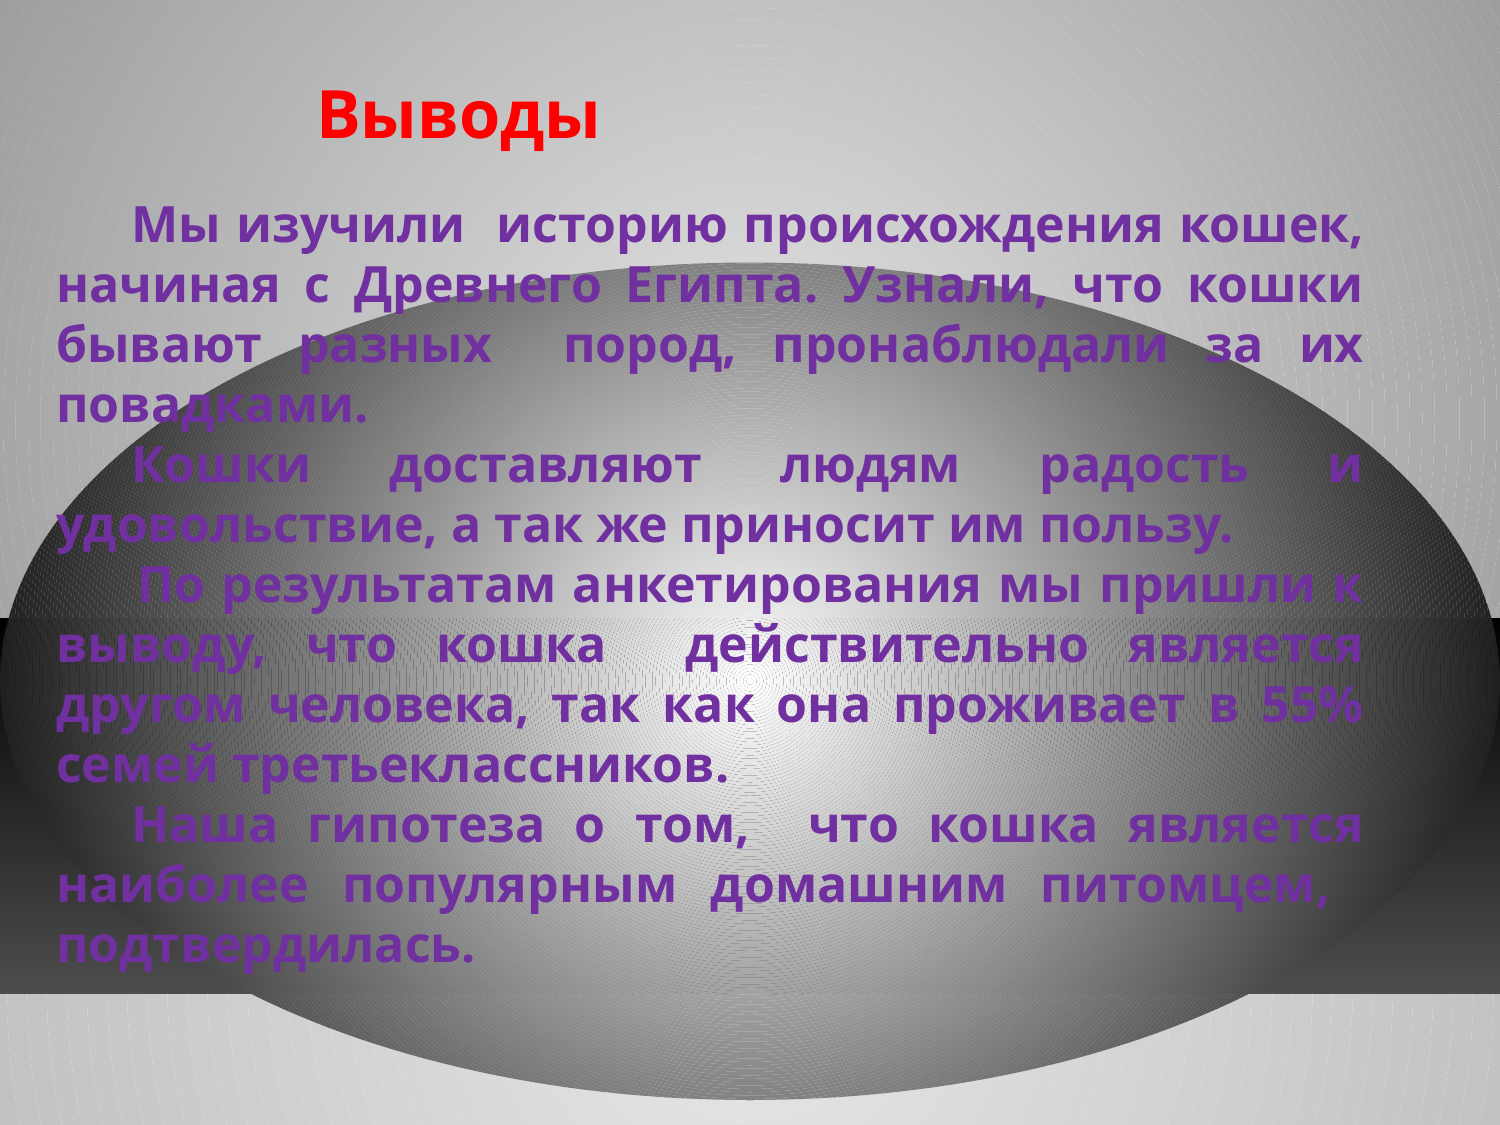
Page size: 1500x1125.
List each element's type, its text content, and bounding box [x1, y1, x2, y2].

text_box Выводы [301, 64, 638, 161]
text_box Мы изучили историю происхождения кошек, начиная с Древнего Египта. Узнали, что кошки бывают разных пород, пронаблюдали за их повадками. Кошки доставляют людям радость и удовольствие, а так же приносит им пользу. По результатам анкетирования мы пришли к выводу, что кошка действительно является другом человека, так как она проживает в 55% семей третьеклассников. Наша гипотеза о том, что кошка является наиболее популярным домашним питомцем, подтвердилась. [41, 184, 1436, 988]
